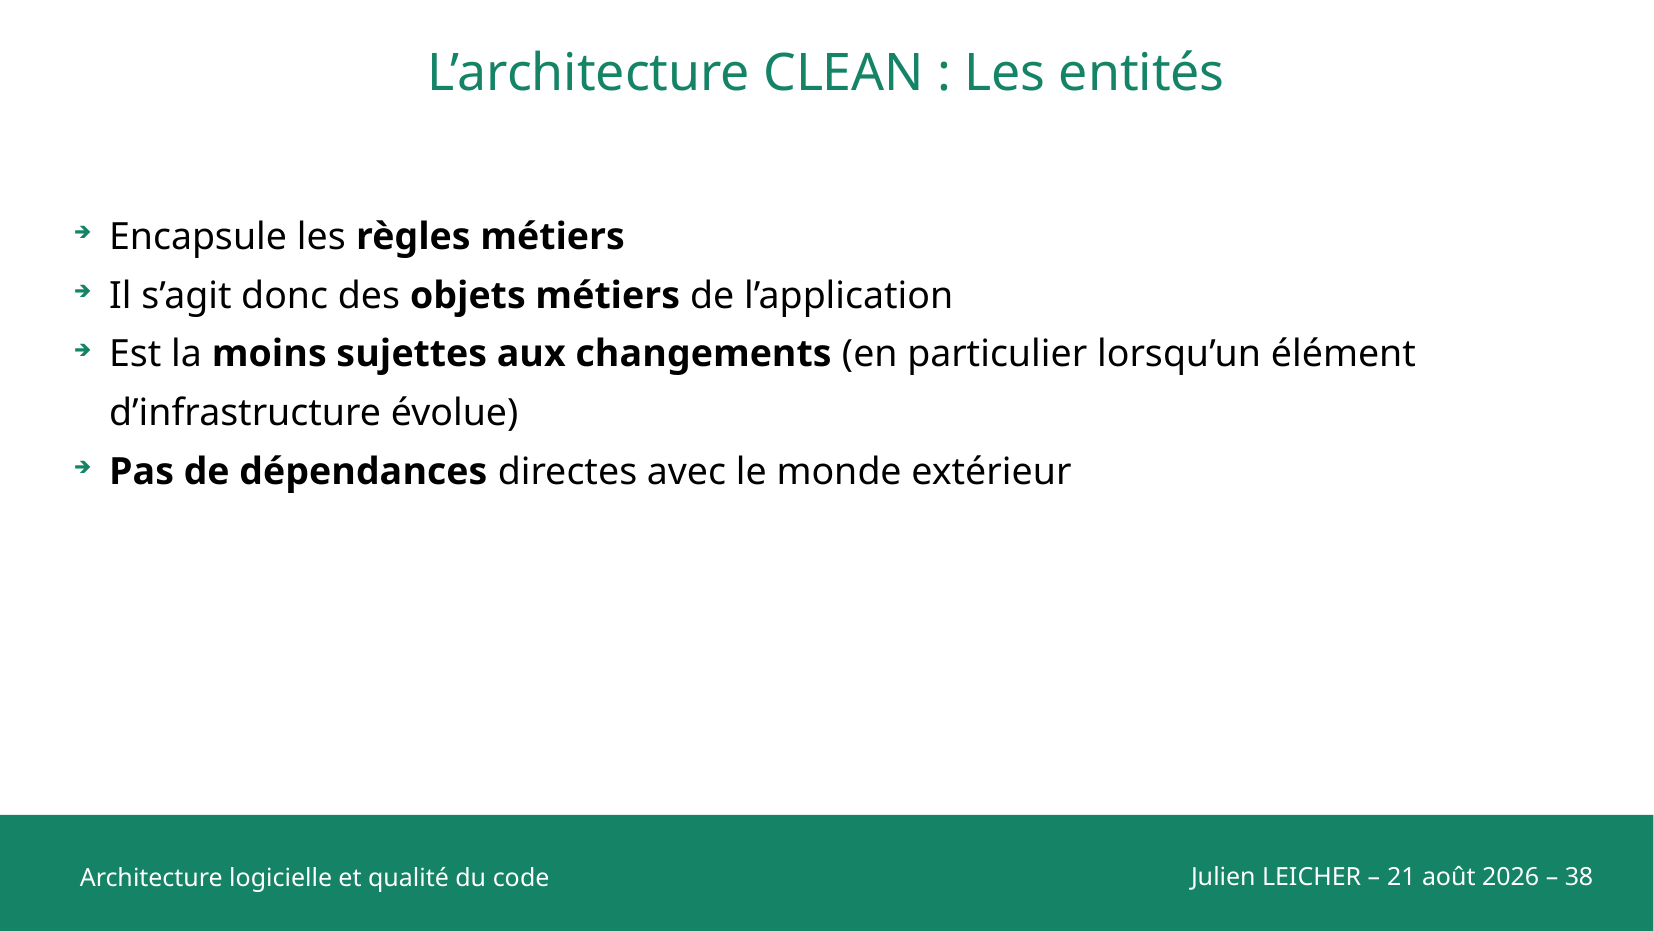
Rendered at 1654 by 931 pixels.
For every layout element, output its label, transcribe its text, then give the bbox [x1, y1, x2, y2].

text_box Architecture logicielle et qualité du code [64, 852, 798, 898]
text_box Encapsule les règles métiers Il s’agit donc des objets métiers de l’application Est la moins sujettes aux changements (en particulier lorsqu’un élément d’infrastructure évolue) Pas de dépendances directes avec le monde extérieur [59, 194, 1595, 678]
text_box L’architecture CLEAN : Les entités [0, 27, 1654, 113]
text_box Julien LEICHER – 18 mars 2022 – <number> [0, 814, 1654, 931]
